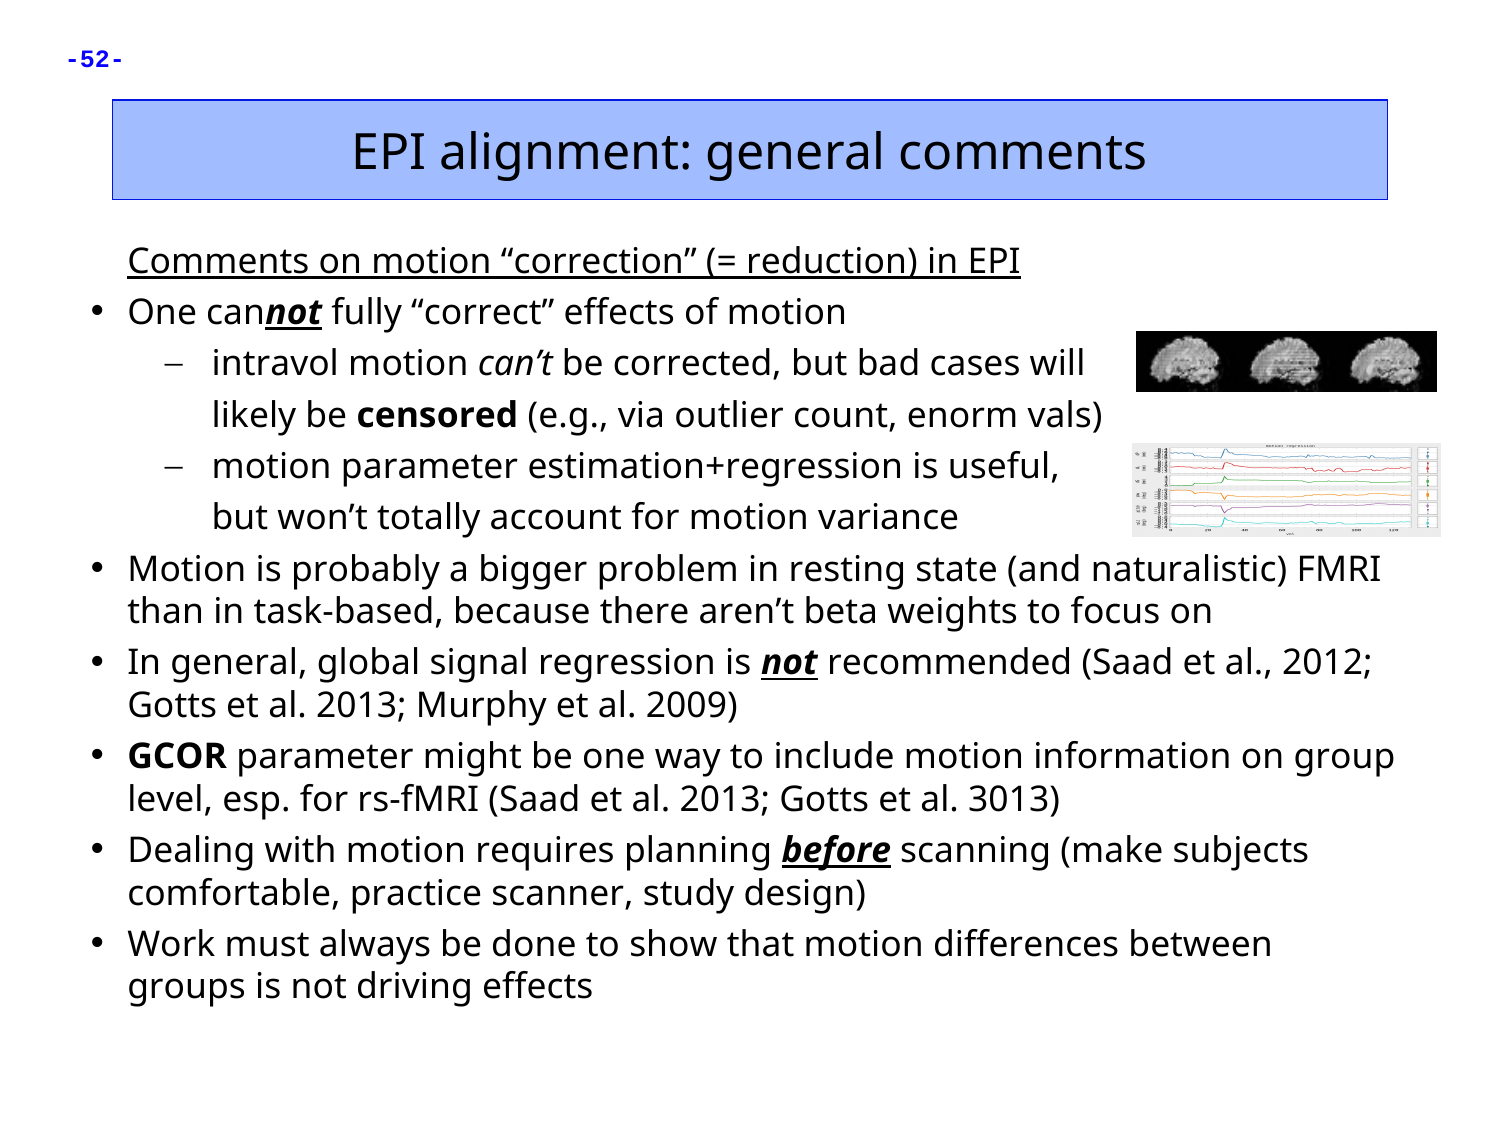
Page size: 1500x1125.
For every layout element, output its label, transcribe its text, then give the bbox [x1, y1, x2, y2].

text_box Comments on motion “correction” (= reduction) in EPI One cannot fully “correct” effects of motion intravol motion can’t be corrected, but bad cases will likely be censored (e.g., via outlier count, enorm vals) motion parameter estimation+regression is useful, but won’t totally account for motion variance Motion is probably a bigger problem in resting state (and naturalistic) FMRI than in task-based, because there aren’t beta weights to focus on In general, global signal regression is not recommended (Saad et al., 2012; Gotts et al. 2013; Murphy et al. 2009) GCOR parameter might be one way to include motion information on group level, esp. for rs-fMRI (Saad et al. 2013; Gotts et al. 3013) Dealing with motion requires planning before scanning (make subjects comfortable, practice scanner, study design) Work must always be done to show that motion differences between groups is not driving effects [75, 230, 1412, 817]
picture [1132, 443, 1441, 537]
picture [1136, 331, 1437, 392]
text_box EPI alignment: general comments [112, 99, 1388, 200]
